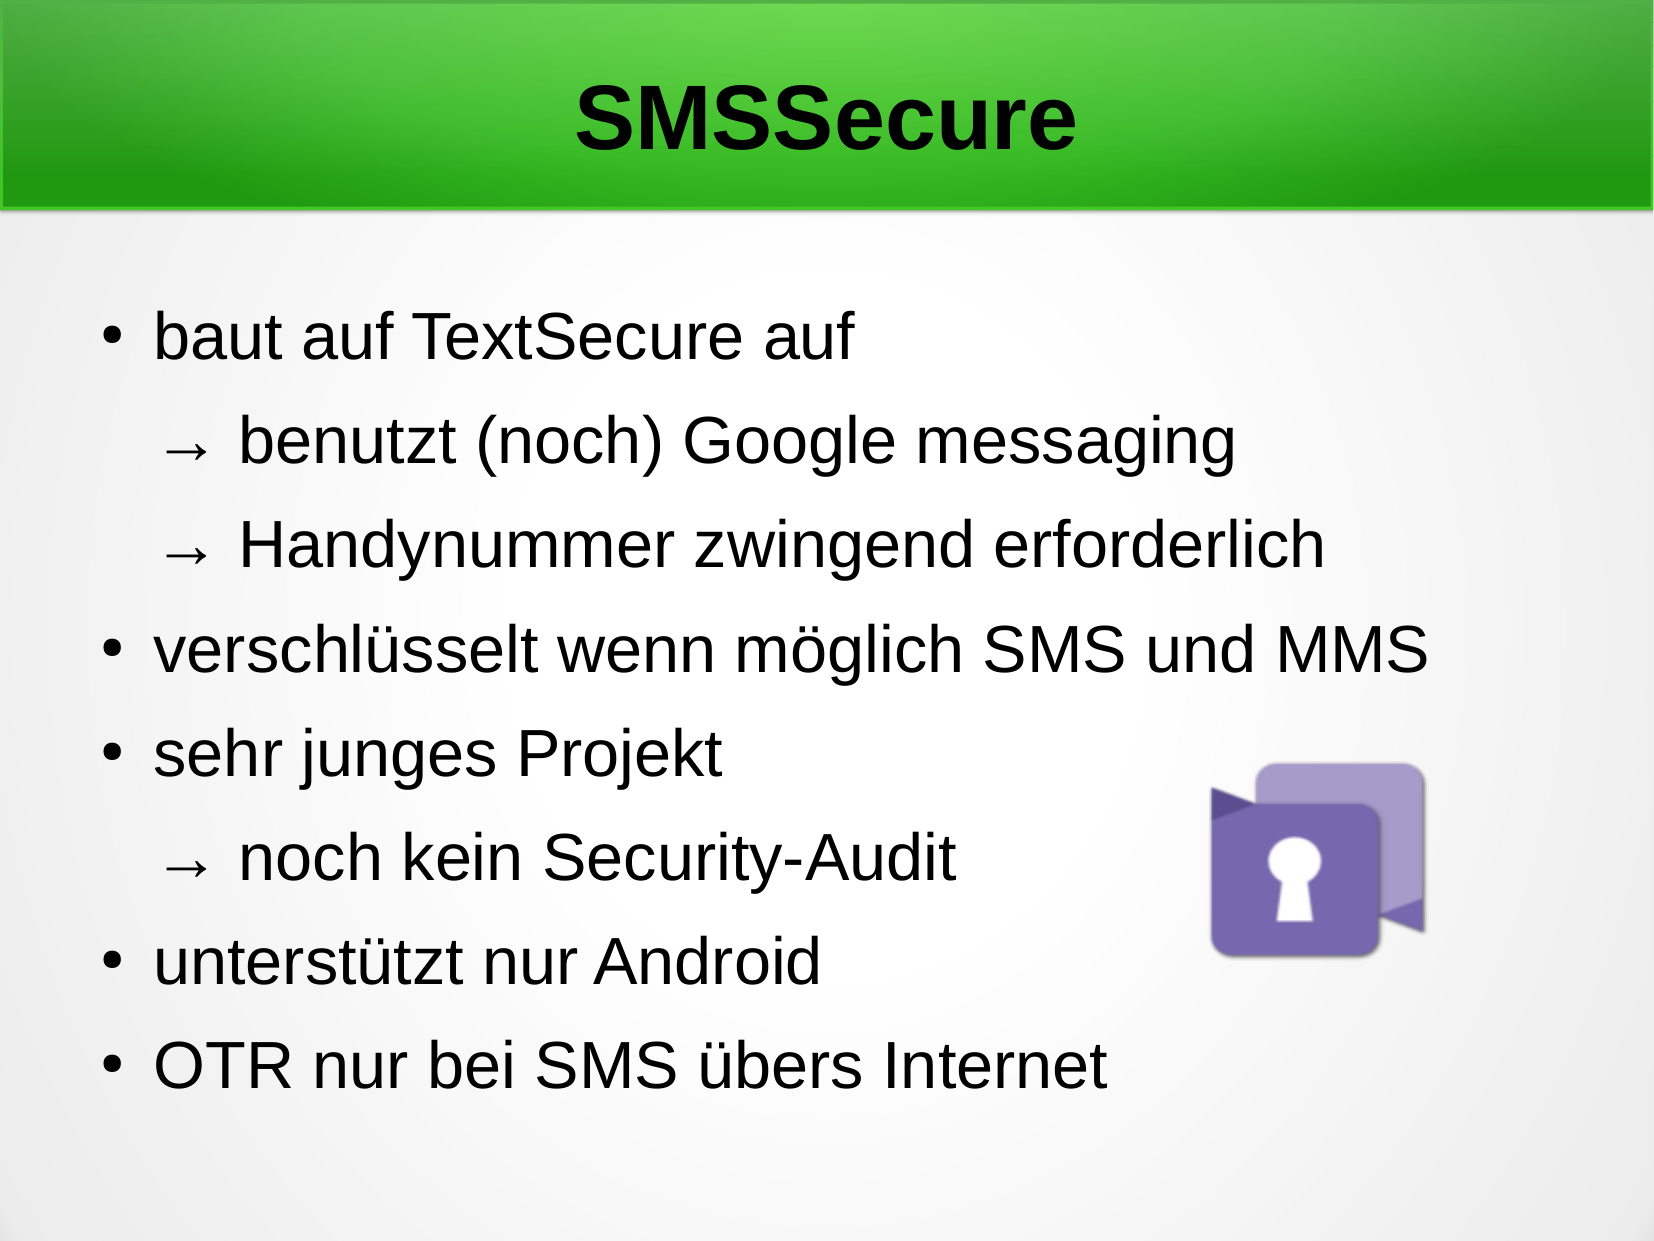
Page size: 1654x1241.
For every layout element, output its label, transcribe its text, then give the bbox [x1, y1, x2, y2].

title SMSSecure [82, 47, 1571, 189]
list baut auf TextSecure auf → benutzt (noch) Google messaging → Handynummer zwingend erforderlich verschlüsselt wenn möglich SMS und MMS sehr junges Projekt → noch kein Security-Audit unterstützt nur Android OTR nur bei SMS übers Internet [82, 299, 1571, 1193]
picture [1192, 755, 1441, 970]
